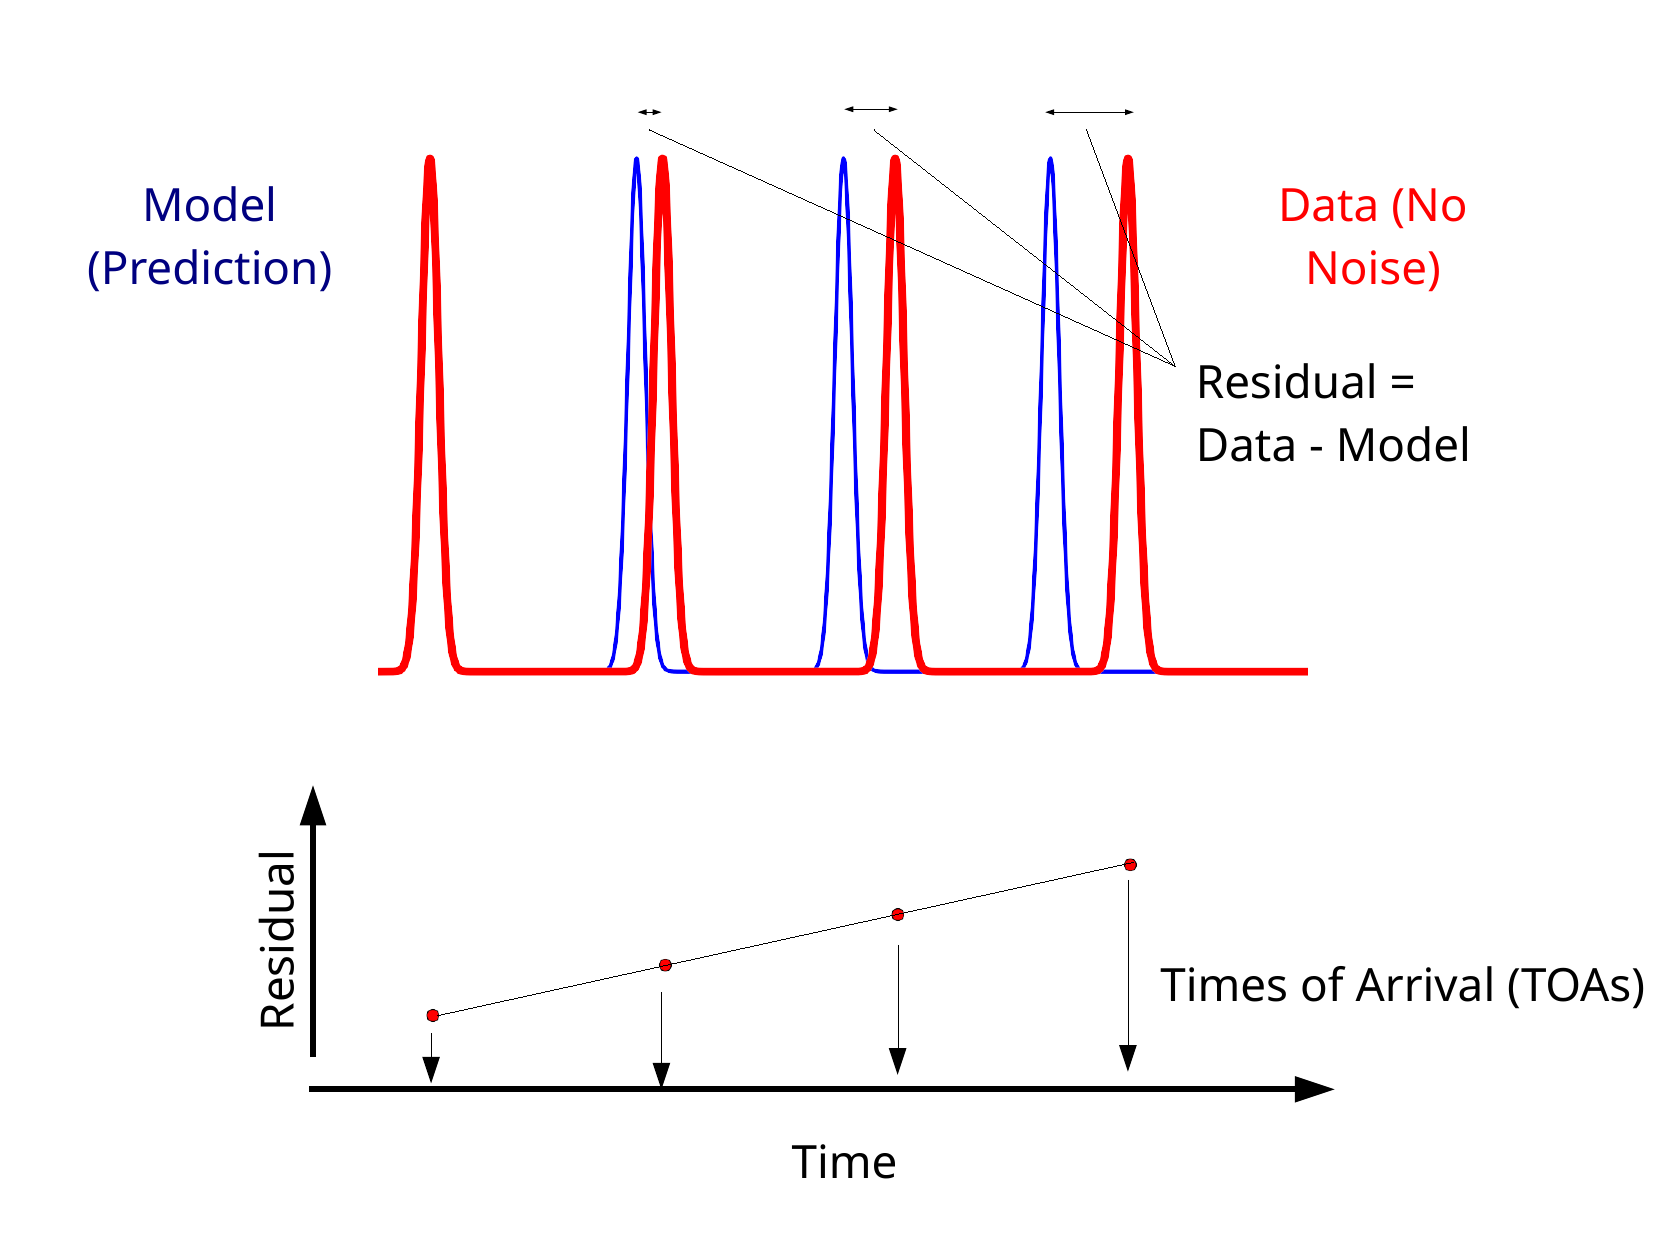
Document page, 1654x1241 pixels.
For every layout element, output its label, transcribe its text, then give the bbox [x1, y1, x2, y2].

picture [342, 116, 1308, 753]
text_box Data (No Noise) [1204, 165, 1542, 313]
text_box Residual [237, 831, 355, 1051]
text_box Times of Arrival (TOAs) [1145, 944, 1654, 1026]
text_box Residual = Data - Model [1181, 342, 1524, 490]
picture [309, 807, 1318, 1086]
text_box Time [767, 1122, 922, 1204]
text_box Model (Prediction) [41, 165, 378, 313]
